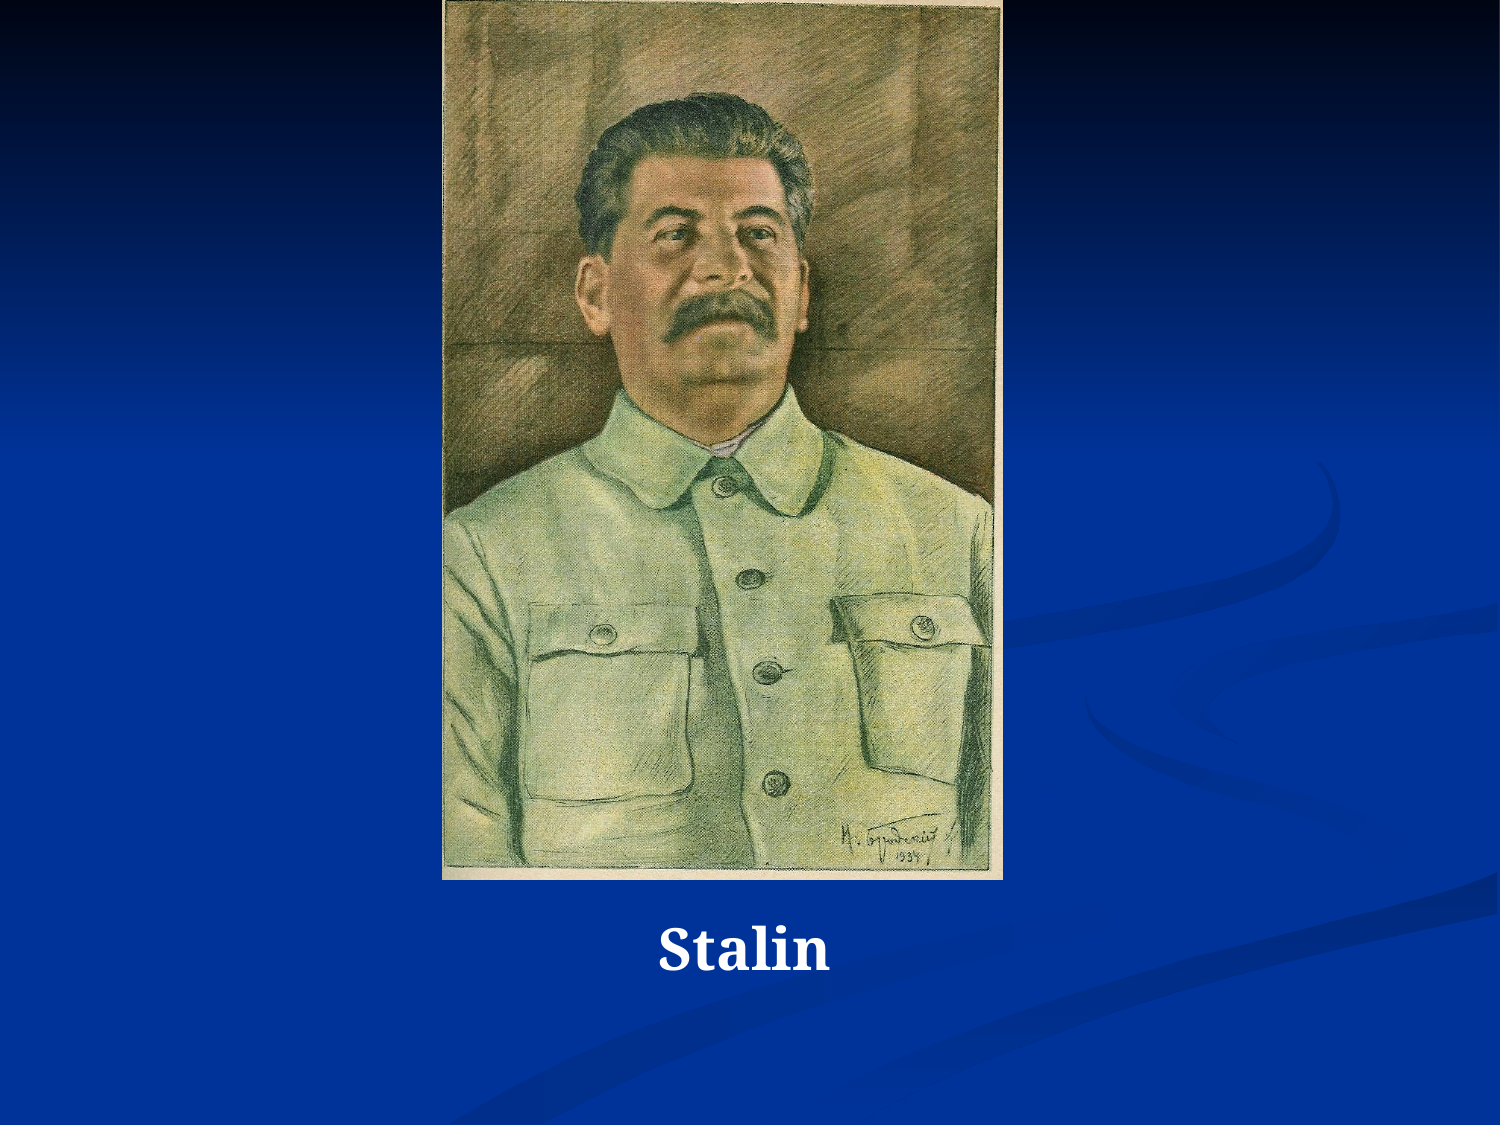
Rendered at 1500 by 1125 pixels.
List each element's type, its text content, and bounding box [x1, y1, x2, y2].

picture [442, 0, 1003, 880]
text_box Stalin [372, 904, 1118, 998]
